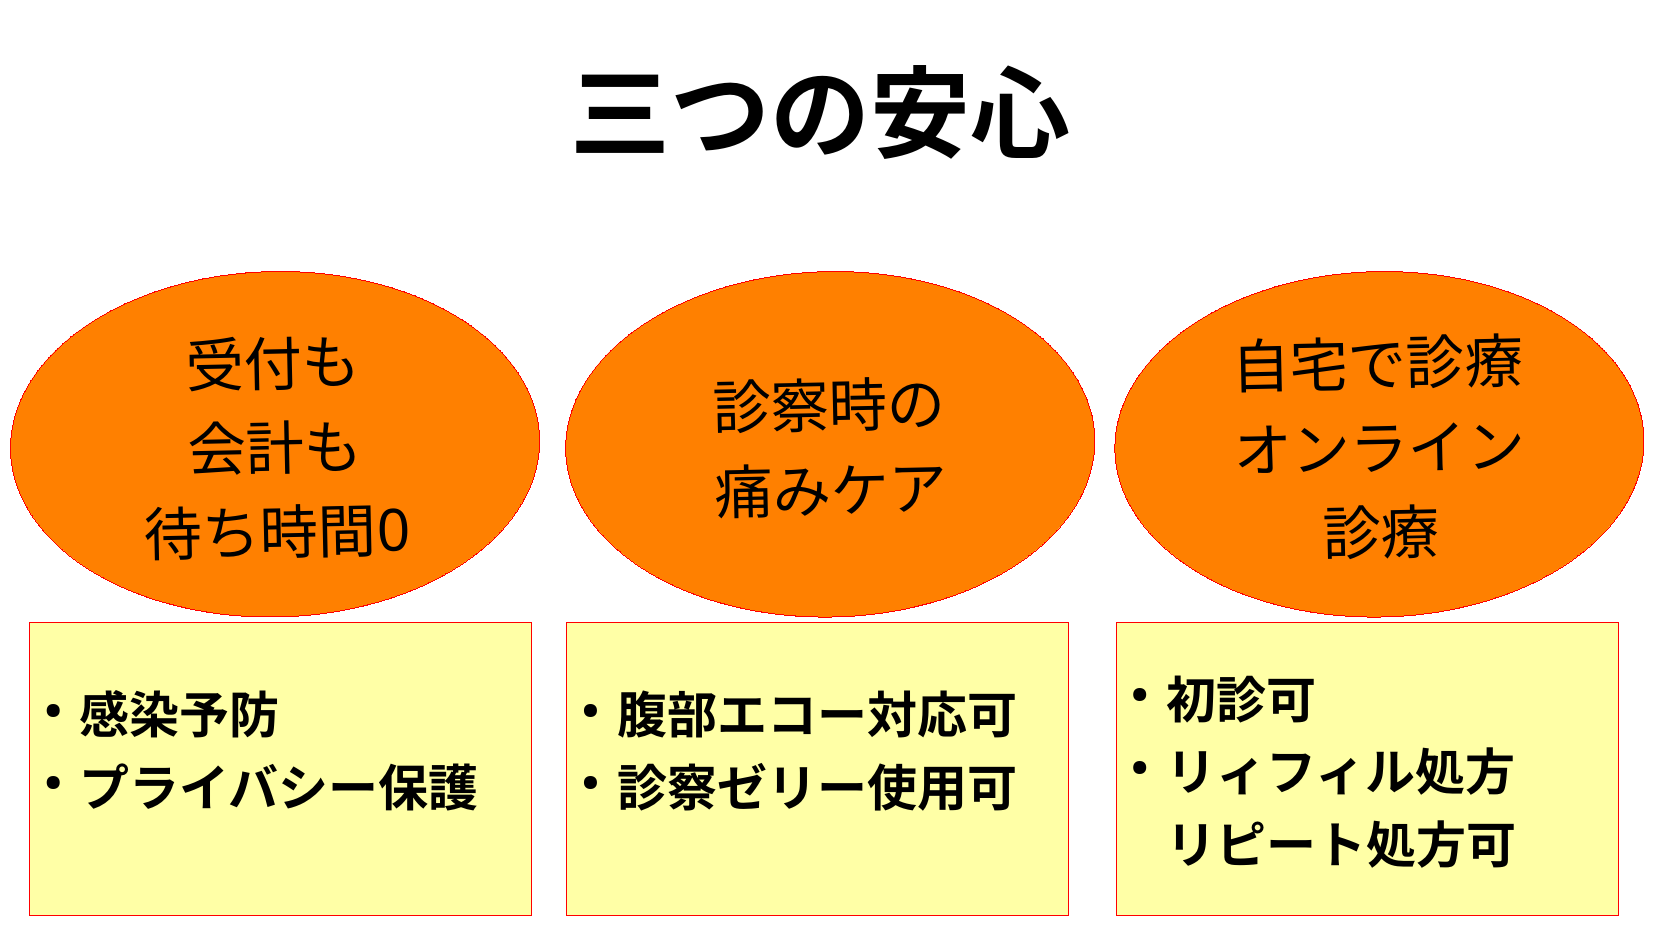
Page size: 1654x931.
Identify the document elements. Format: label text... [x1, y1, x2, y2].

title 三つの安心 [76, 29, 1565, 185]
text_box 自宅で診療 オンライン診療 [1114, 271, 1644, 618]
text_box 診察時の 痛みケア [565, 271, 1095, 618]
text_box 腹部エコー対応可 診察ゼリー使用可 [566, 622, 1069, 916]
text_box 感染予防 プライバシー保護 [29, 622, 532, 916]
text_box 受付も 会計も 待ち時間0 [10, 271, 540, 617]
text_box 初診可 リィフィル処方 リピート処方可 [1116, 622, 1619, 916]
